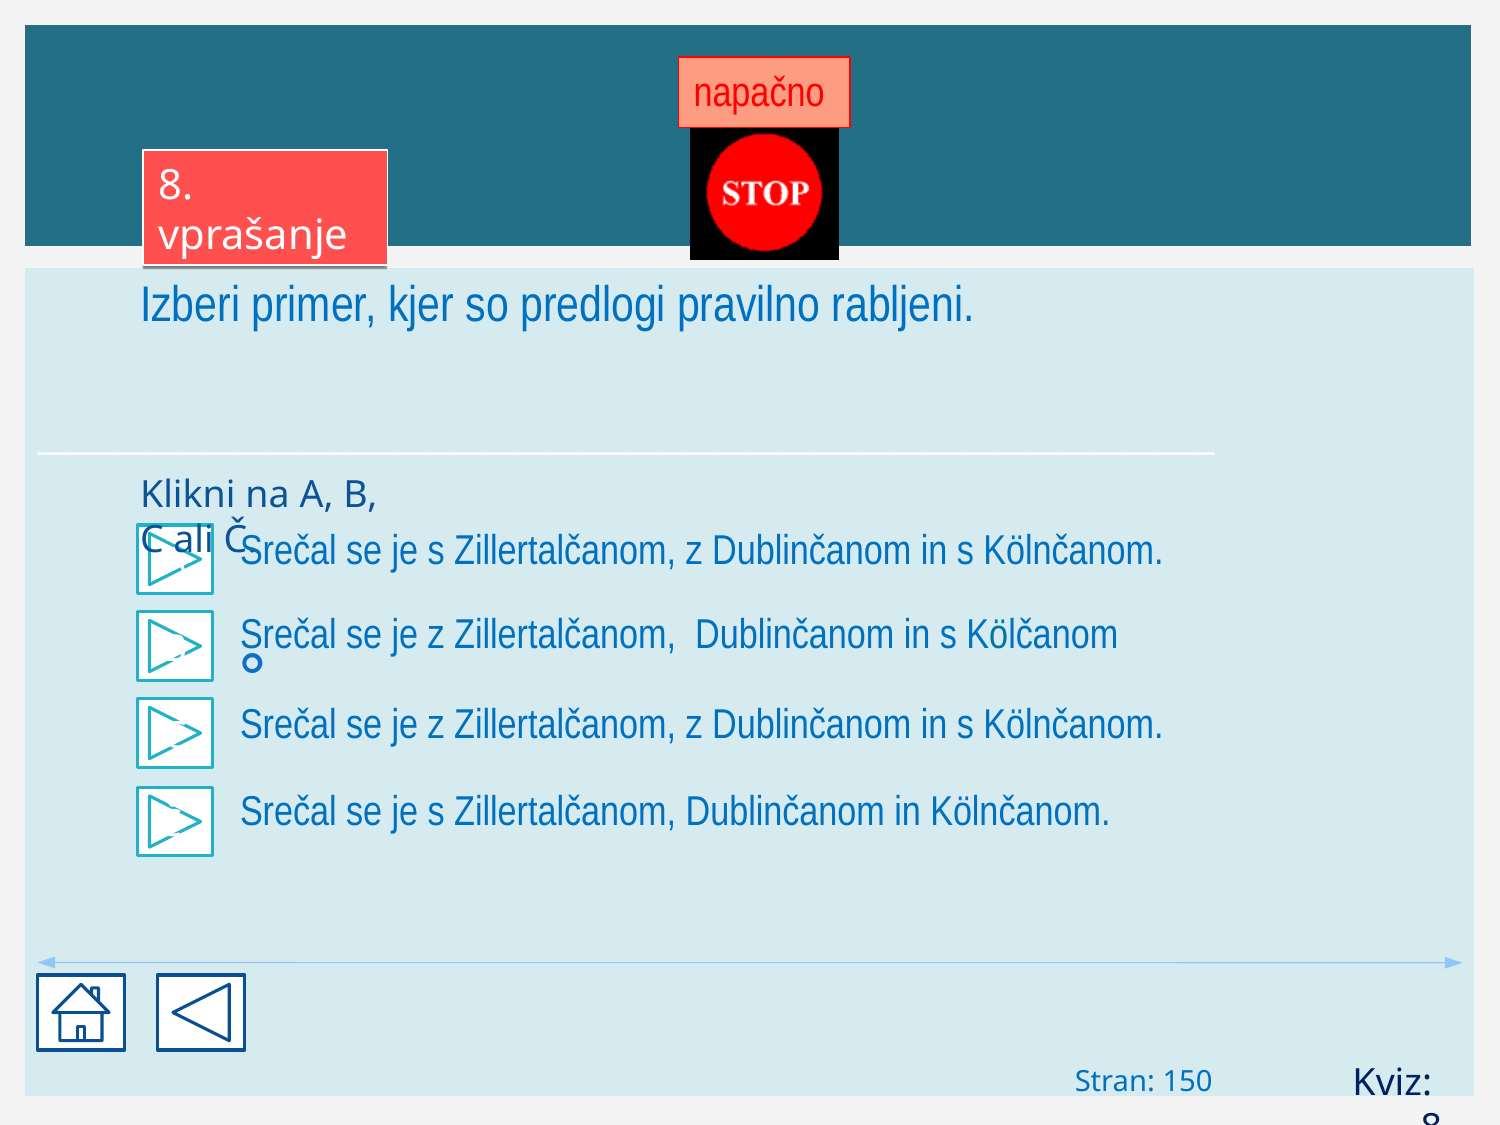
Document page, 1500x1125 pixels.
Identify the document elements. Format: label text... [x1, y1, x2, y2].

text_box B [137, 611, 213, 681]
text_box napačno [678, 57, 850, 128]
text_box Izberi primer, kjer so predlogi pravilno rabljeni. [125, 263, 1351, 340]
text_box Kviz: 8 [1337, 1050, 1475, 1111]
text_box Srečal se je z Zillertalčanom, z Dublinčanom in s Kölnčanom. [225, 689, 1463, 755]
text_box A [137, 524, 213, 594]
picture [690, 128, 839, 260]
text_box [1426, 1116, 1435, 1124]
text_box Č. [137, 787, 213, 856]
text_box Klikni na A, B, C ali Č. [125, 466, 413, 524]
text_box Srečal se je z Zillertalčanom, Dublinčanom in s Kölčanom [225, 599, 1351, 665]
text_box ____________________________________________________________________________ [22, 404, 1488, 466]
text_box Srečal se je s Zillertalčanom, z Dublinčanom in s Kölnčanom. [225, 515, 1463, 581]
text_box C [137, 698, 213, 768]
text_box Srečal se je s Zillertalčanom, Dublinčanom in Kölnčanom. [225, 776, 1438, 843]
text_box [0, 0, 1500, 1125]
text_box 8. vprašanje [143, 149, 388, 216]
text_box Stran: 150 [975, 1055, 1313, 1106]
